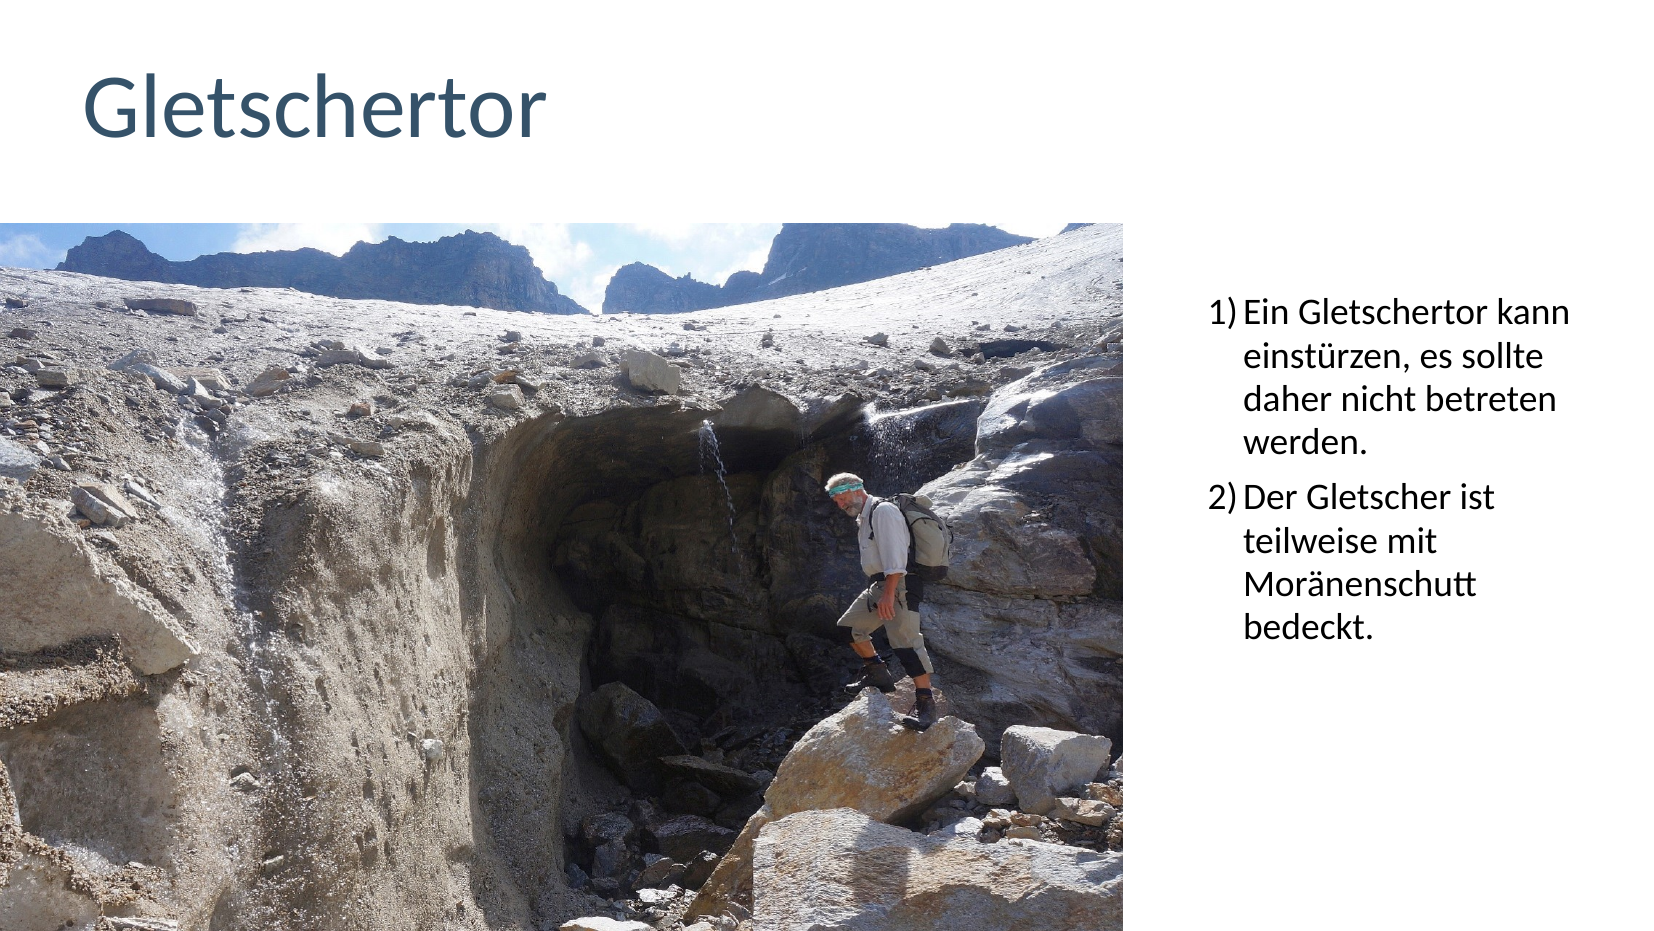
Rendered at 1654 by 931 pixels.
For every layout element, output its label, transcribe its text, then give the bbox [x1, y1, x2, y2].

title Gletschertor [82, 37, 1571, 193]
picture [0, 223, 1123, 931]
text_box Ein Gletschertor kann einstürzen, es sollte daher nicht betreten werden. Der Gletscher ist teilweise mit Moränenschutt bedeckt. [1192, 283, 1619, 657]
